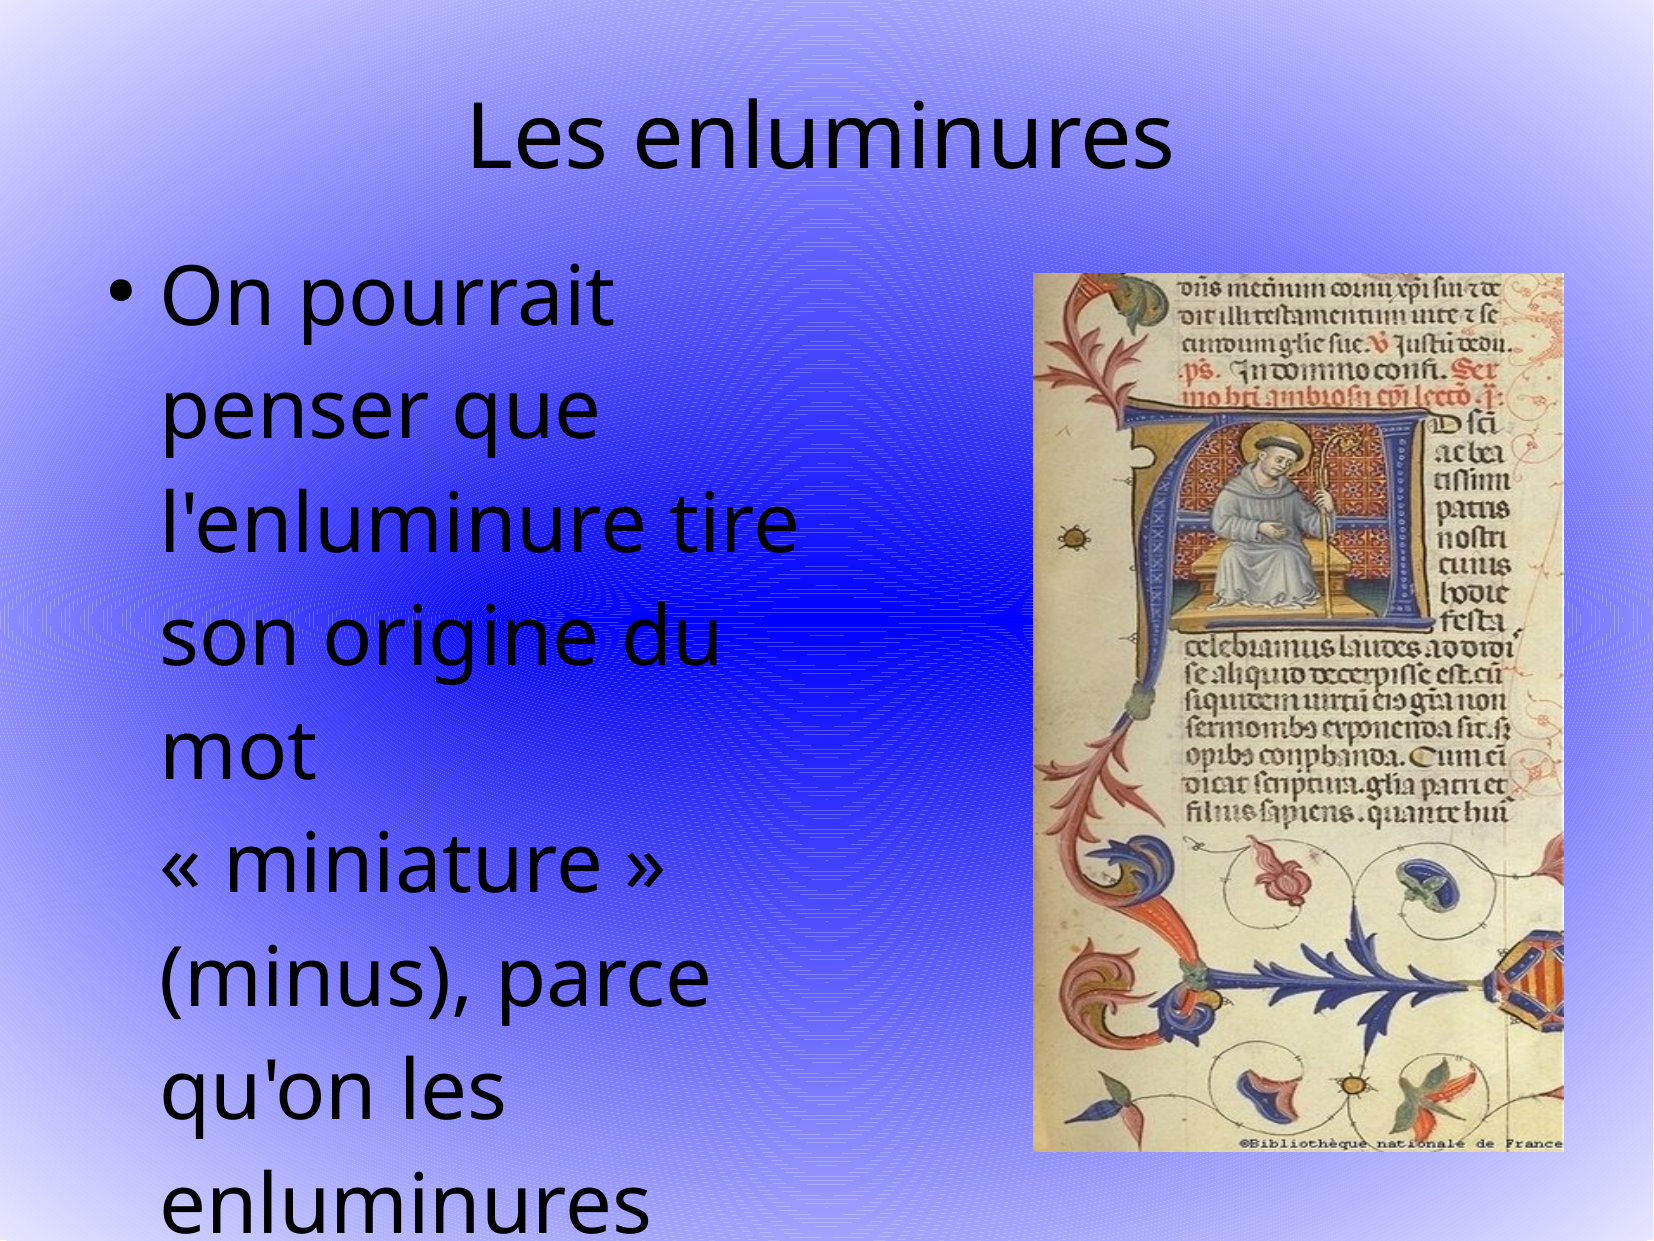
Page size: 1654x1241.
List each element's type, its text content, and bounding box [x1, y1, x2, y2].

list On pourrait penser que l'enluminure tire son origine du mot « miniature » (minus), parce qu'on les enluminures sont presque toujours des miniatures dues à la complexité de cette technique. [88, 236, 815, 1182]
title Les enluminures [76, 29, 1565, 237]
picture [1033, 273, 1564, 1152]
